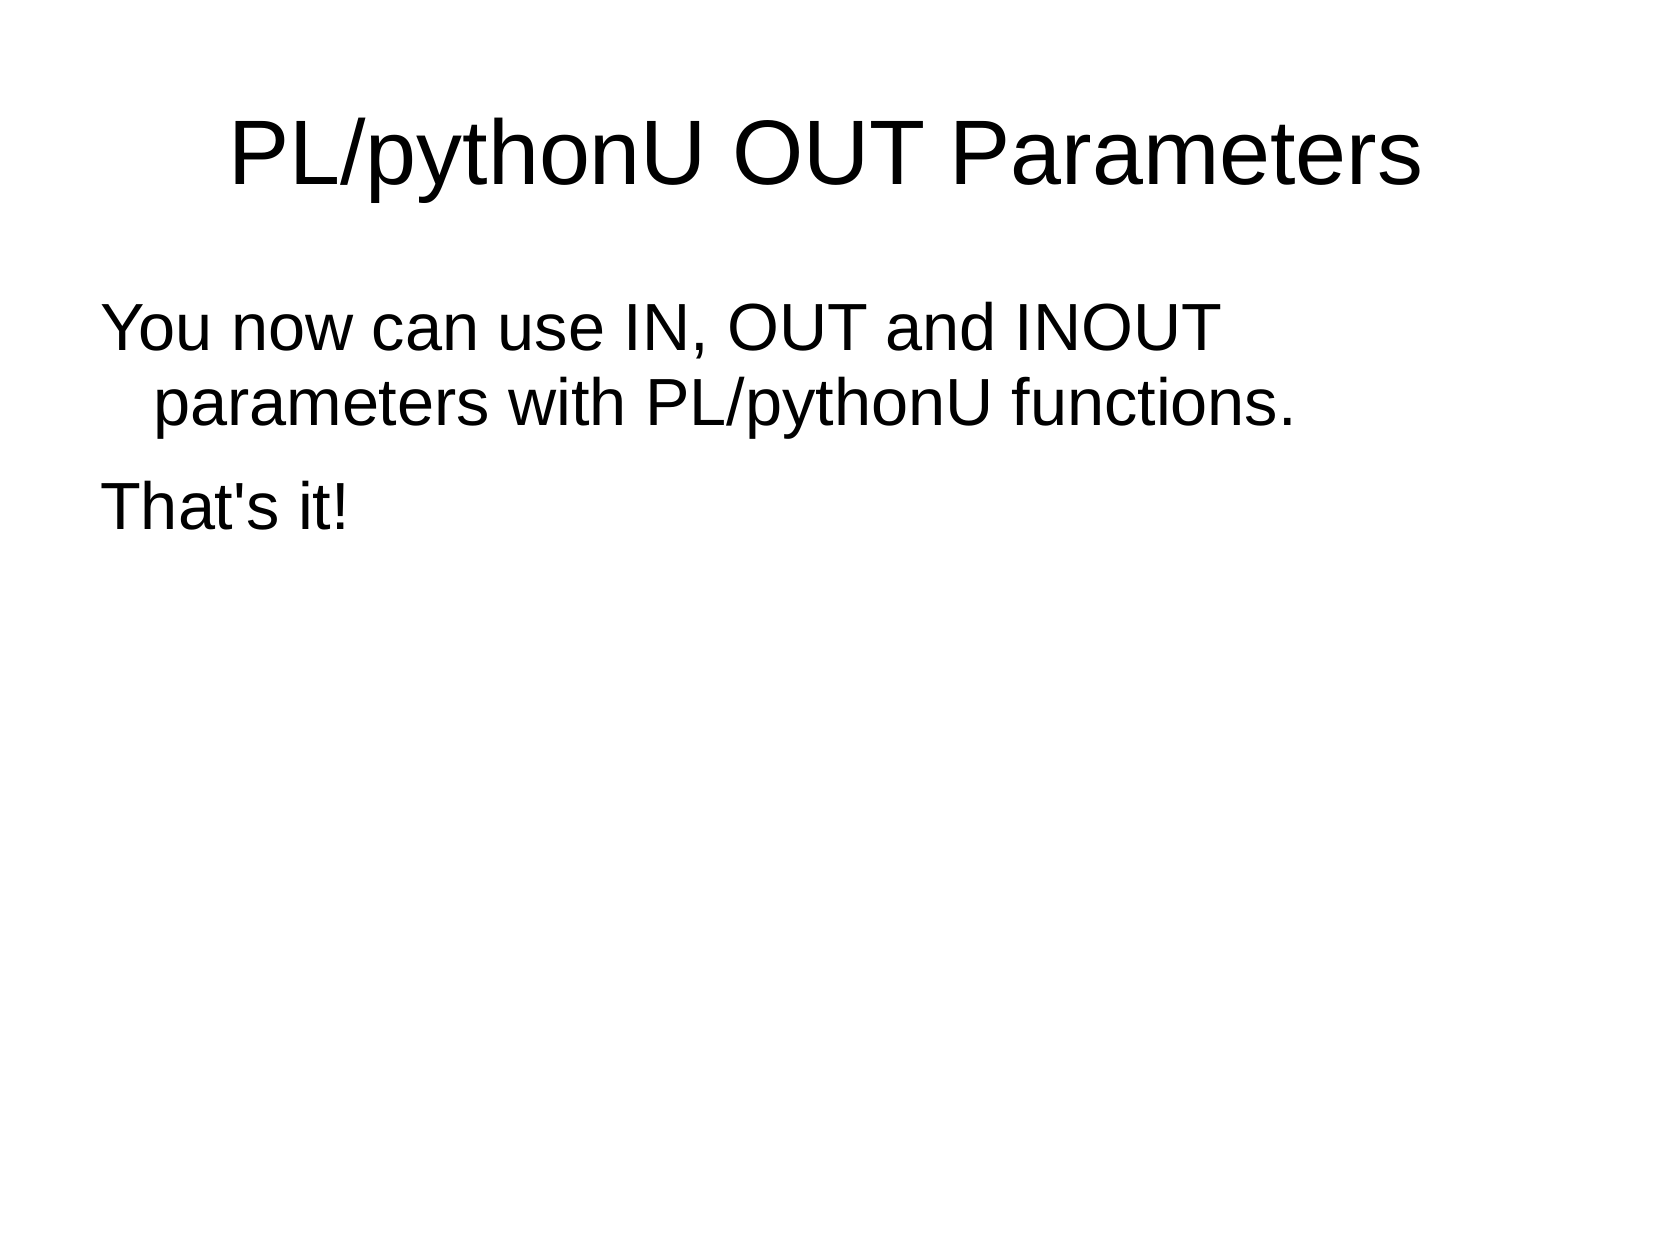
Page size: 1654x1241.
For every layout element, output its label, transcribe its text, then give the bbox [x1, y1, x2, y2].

list You now can use IN, OUT and INOUT parameters with PL/pythonU functions. That's it! [82, 290, 1571, 1094]
title PL/pythonU OUT Parameters [82, 49, 1571, 257]
